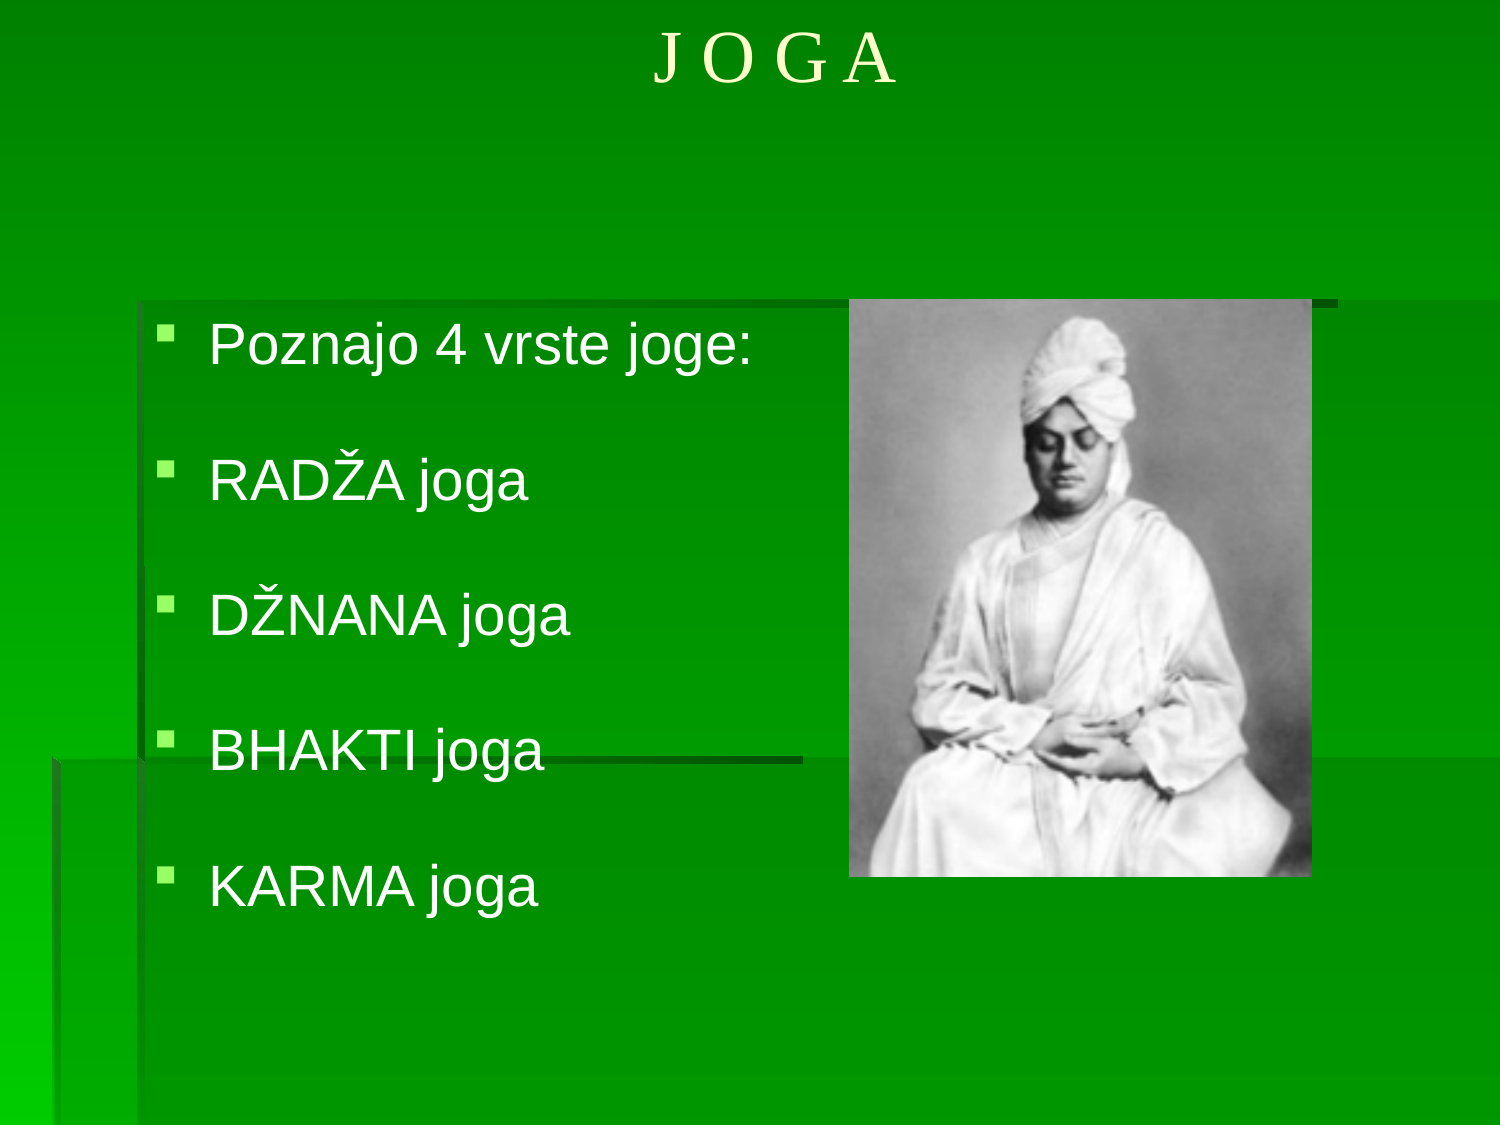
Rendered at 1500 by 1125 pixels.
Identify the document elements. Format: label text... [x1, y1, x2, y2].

picture [849, 299, 1312, 877]
list Poznajo 4 vrste joge: RADŽA joga DŽNANA joga BHAKTI joga KARMA joga [137, 312, 1451, 1000]
text_box J O G A [450, 0, 1100, 202]
